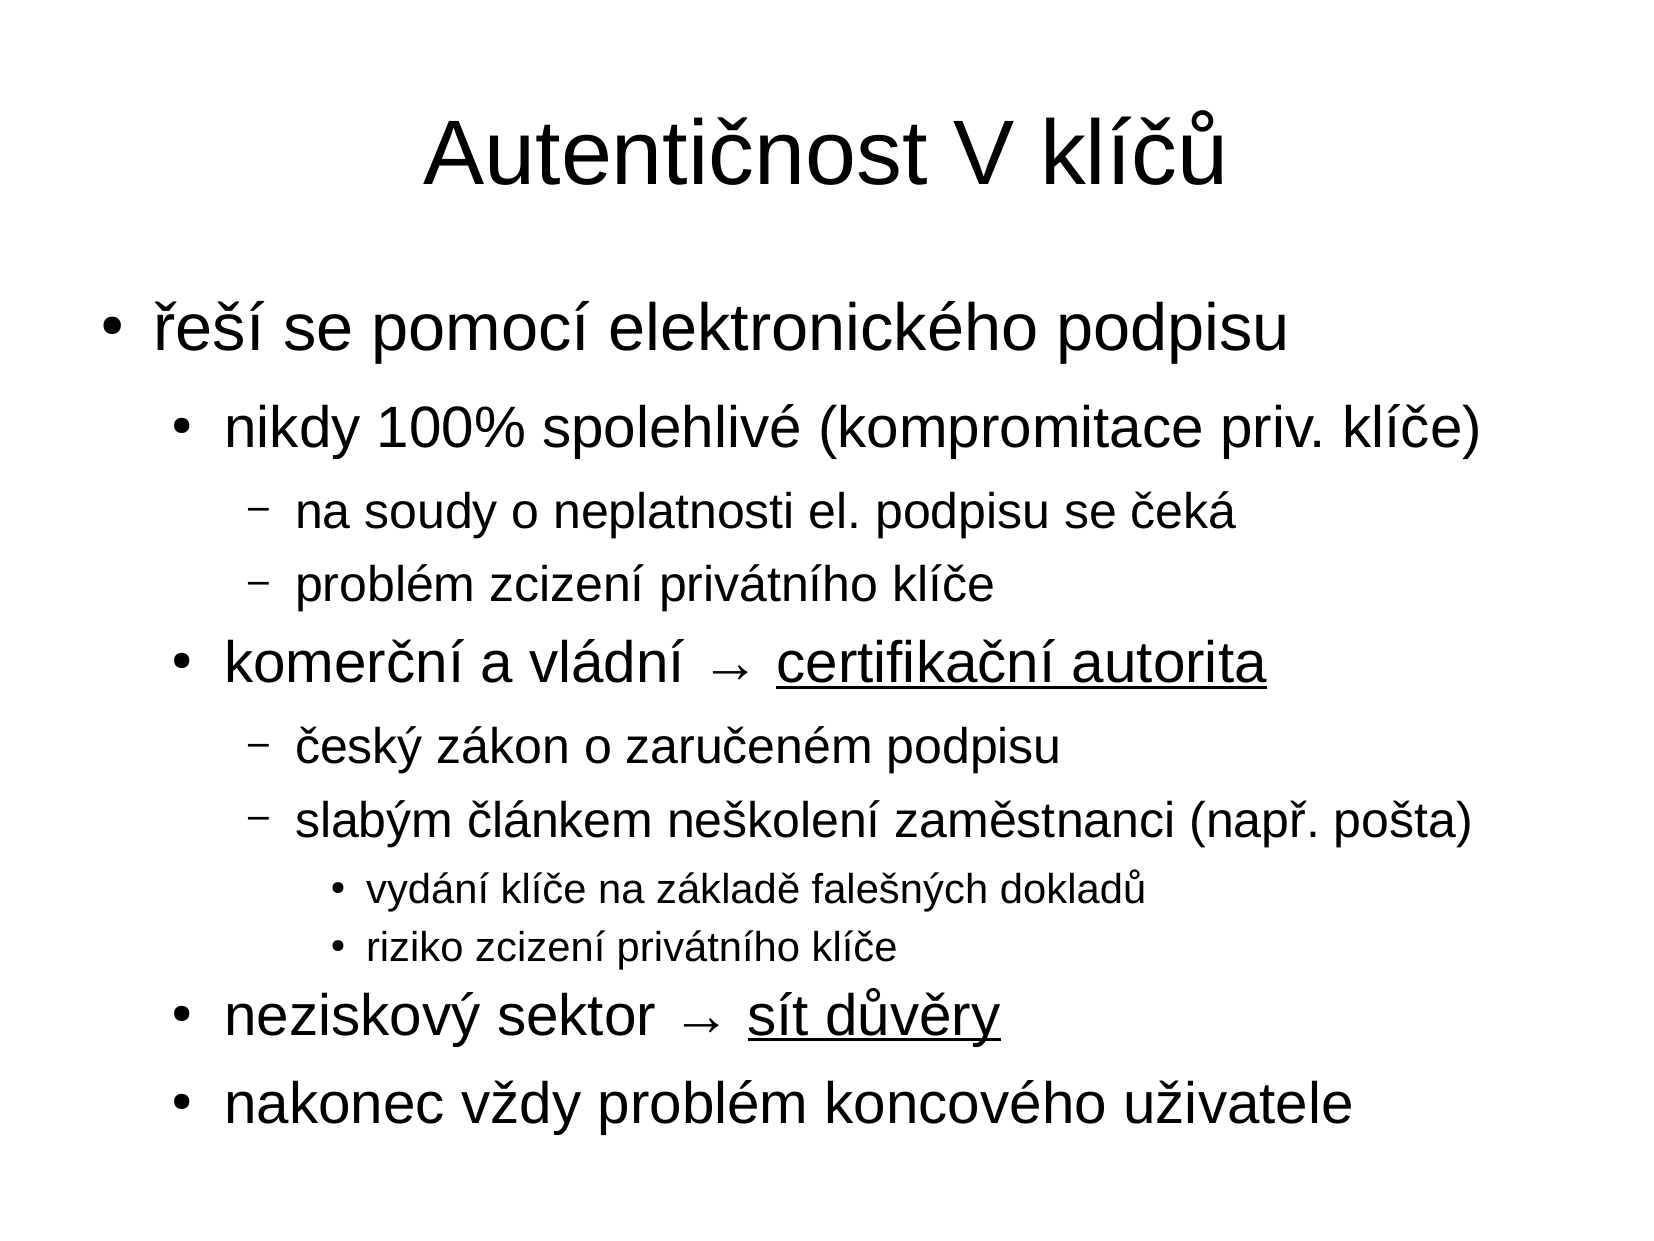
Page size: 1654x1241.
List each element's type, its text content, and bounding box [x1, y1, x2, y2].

title Autentičnost V klíčů [82, 49, 1571, 257]
list řeší se pomocí elektronického podpisu nikdy 100% spolehlivé (kompromitace priv. klíče) na soudy o neplatnosti el. podpisu se čeká problém zcizení privátního klíče komerční a vládní → certifikační autorita český zákon o zaručeném podpisu slabým článkem neškolení zaměstnanci (např. pošta) vydání klíče na základě falešných dokladů riziko zcizení privátního klíče neziskový sektor → sít důvěry nakonec vždy problém koncového uživatele [82, 290, 1571, 1136]
